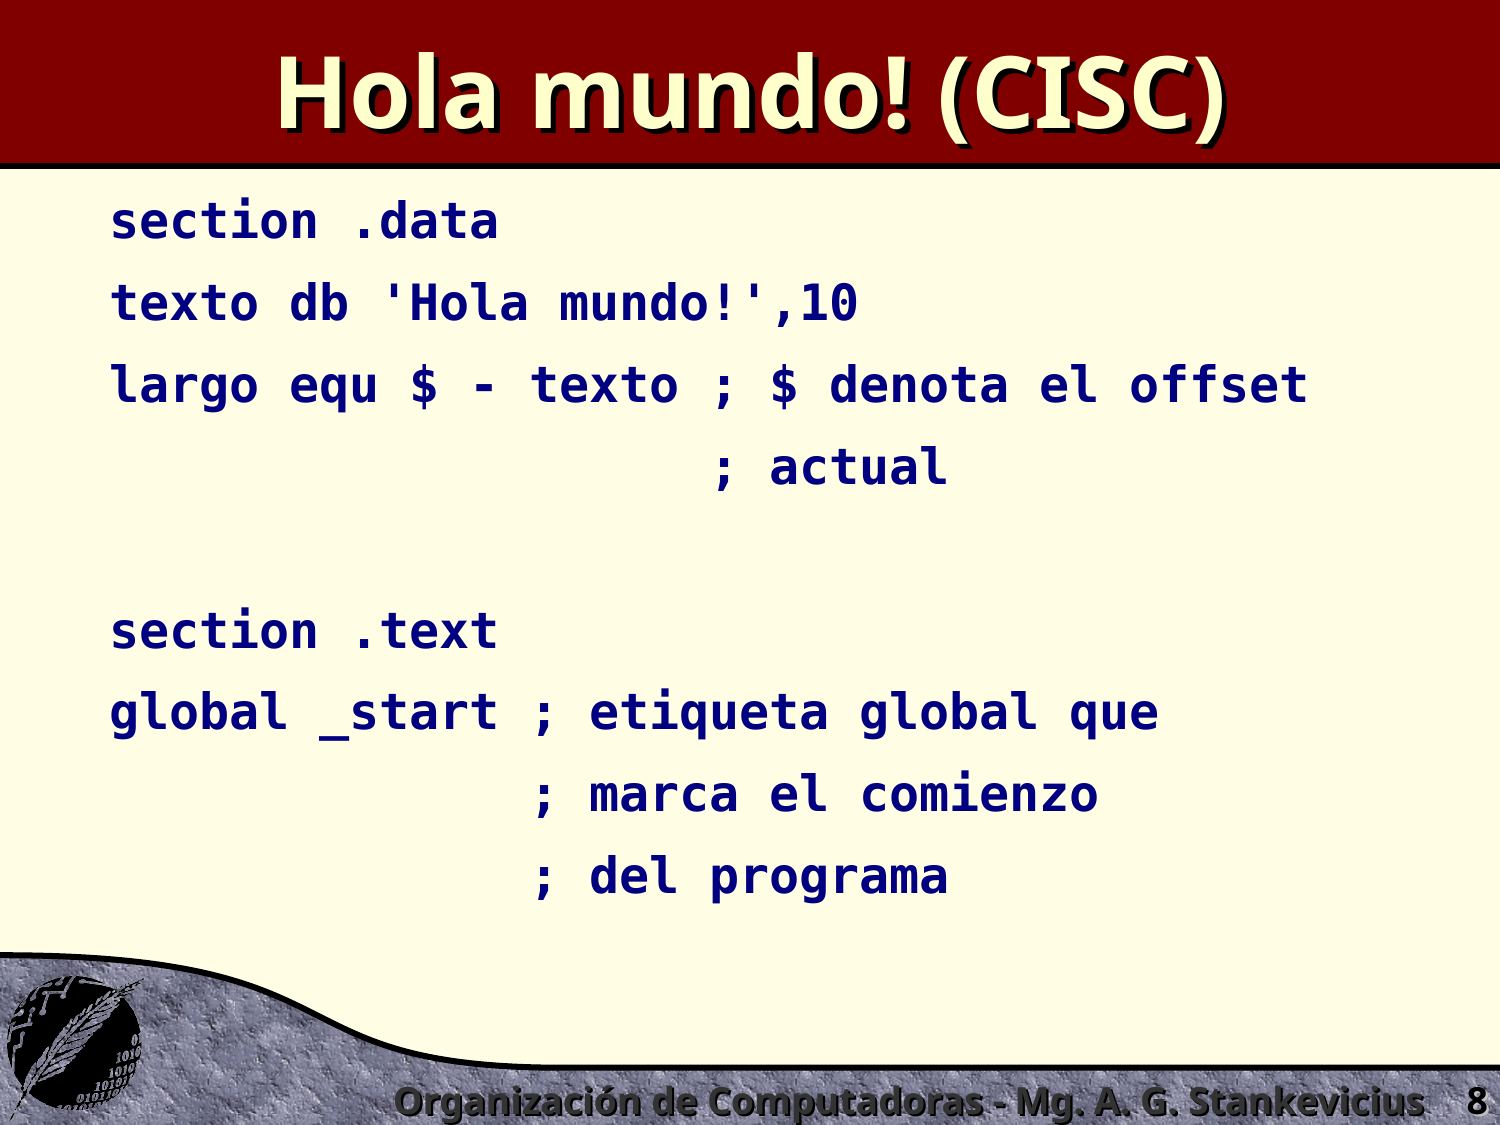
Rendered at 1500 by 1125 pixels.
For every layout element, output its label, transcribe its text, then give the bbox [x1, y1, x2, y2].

picture [802, 1100, 806, 1110]
picture [0, 959, 1500, 1125]
picture [1058, 1100, 1065, 1110]
title Hola mundo! (CISC) [15, 5, 1485, 160]
list section .data texto db 'Hola mundo!',10 largo equ $ - texto ; $ denota el offset ; actual section .text global _start ; etiqueta global que ; marca el comienzo ; del programa [11, 192, 1486, 935]
picture [448, 1100, 455, 1110]
